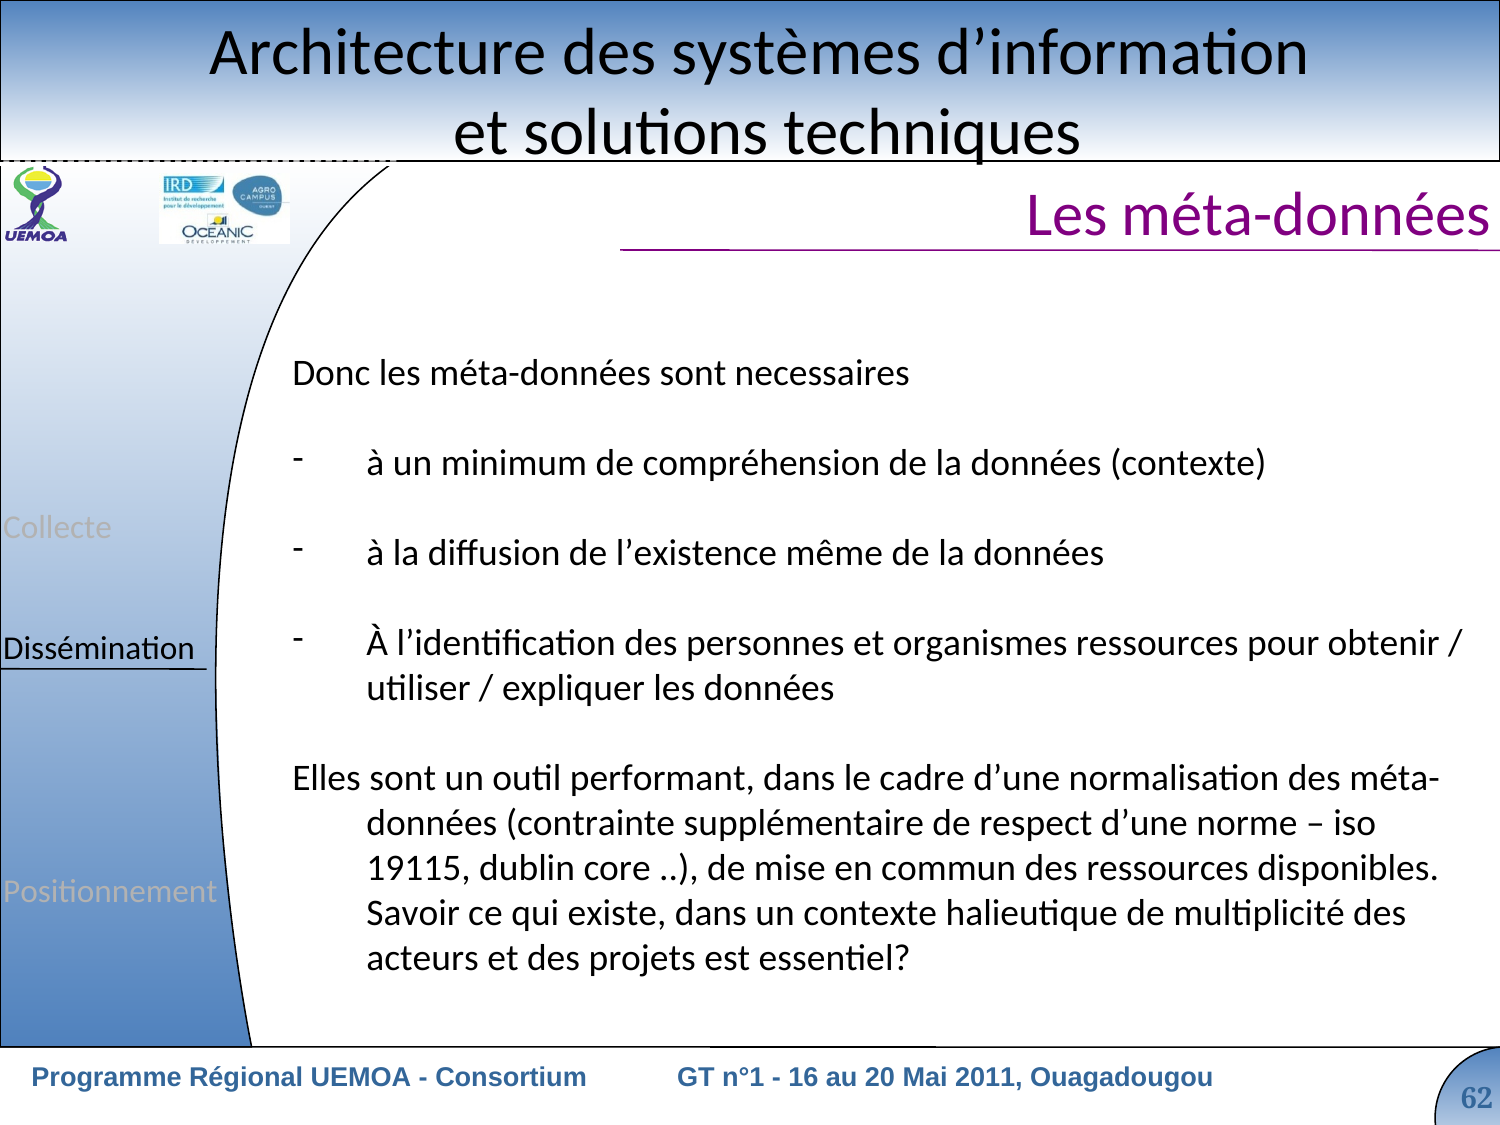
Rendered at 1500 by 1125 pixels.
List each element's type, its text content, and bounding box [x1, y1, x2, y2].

picture [0, 166, 73, 244]
text_box Donc les méta-données sont necessaires à un minimum de compréhension de la données (contexte) à la diffusion de l’existence même de la données À l’identification des personnes et organismes ressources pour obtenir / utiliser / expliquer les données Elles sont un outil performant, dans le cadre d’une normalisation des méta-données (contrainte supplémentaire de respect d’une norme – iso 19115, dublin core ..), de mise en commun des ressources disponibles. Savoir ce qui existe, dans un contexte halieutique de multiplicité des acteurs et des projets est essentiel? [277, 340, 1483, 987]
picture [159, 173, 265, 244]
text_box Collecte Dissémination Positionnement [0, 497, 314, 1039]
text_box Architecture des systèmes d’information et solutions techniques [53, 0, 1483, 161]
text_box Les méta-données [265, 165, 1500, 256]
